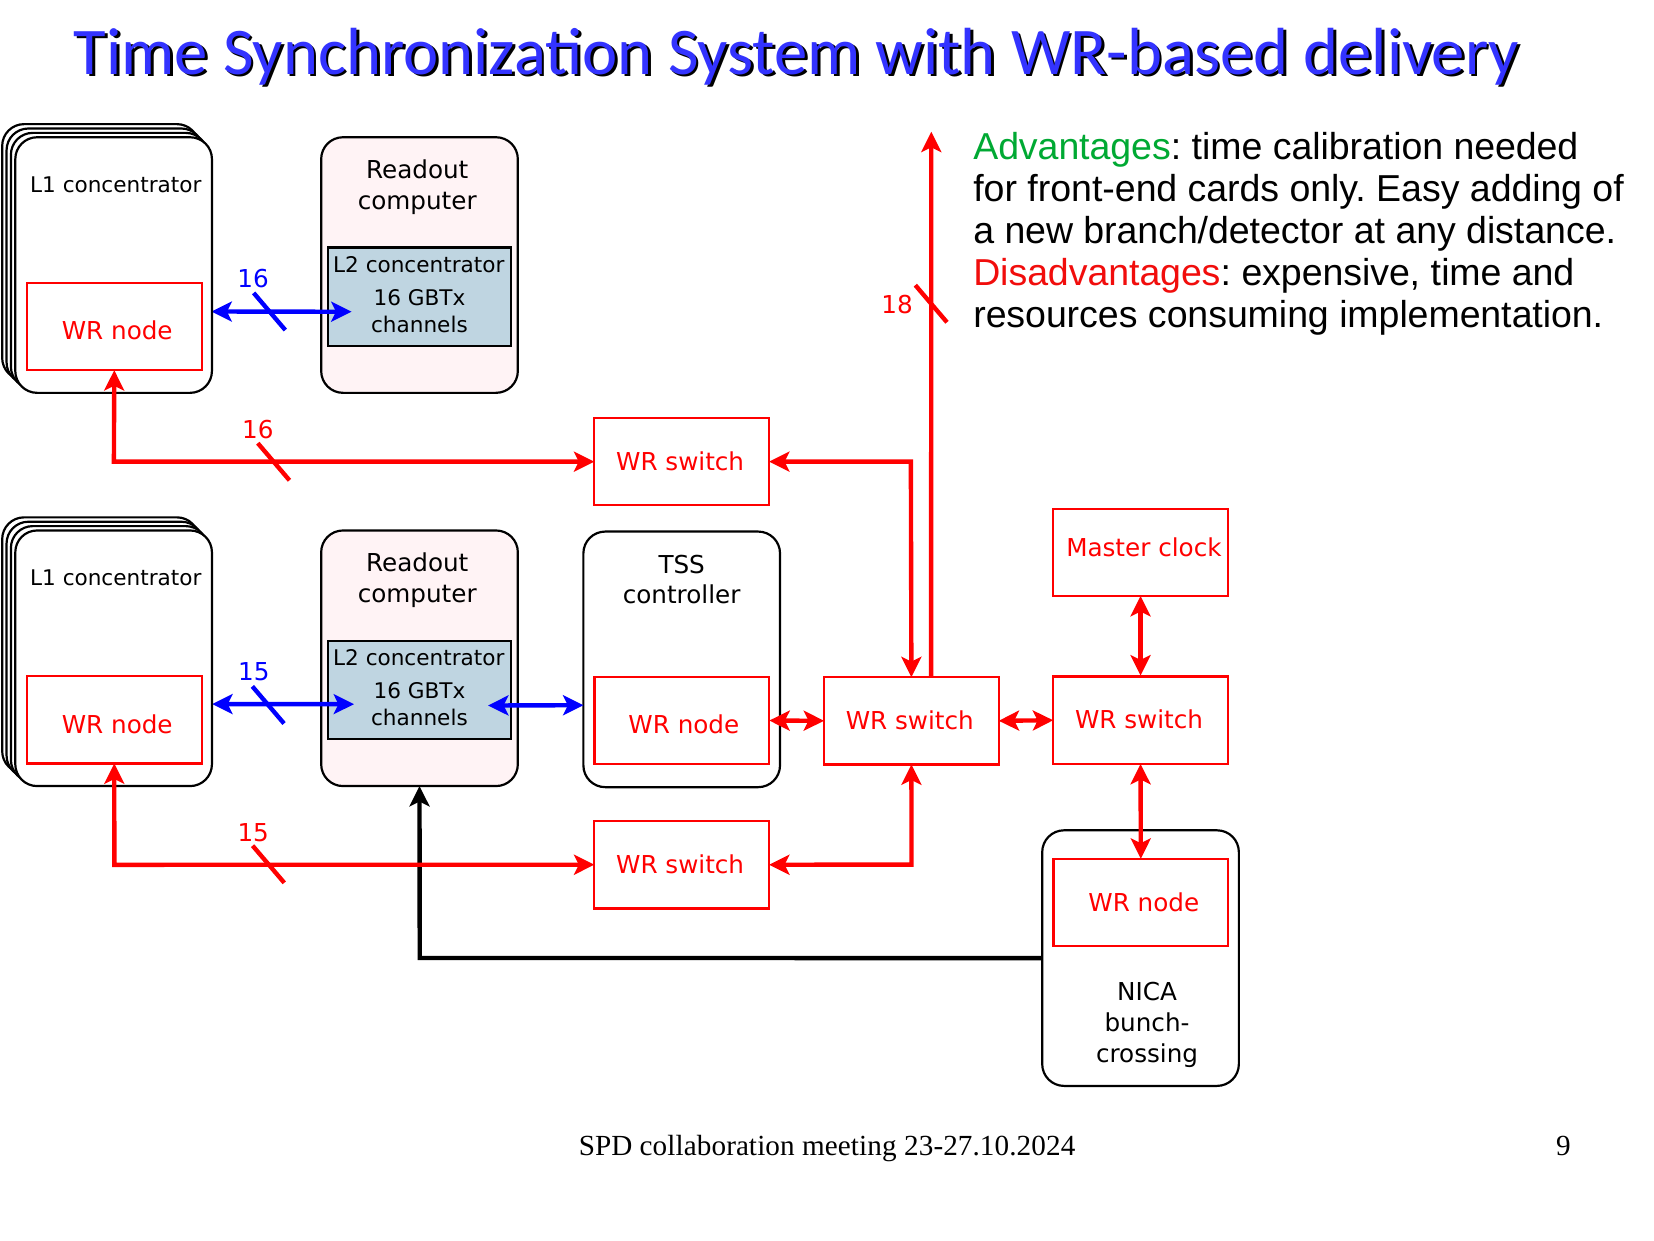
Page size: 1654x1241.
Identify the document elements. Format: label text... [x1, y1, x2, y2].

text_box Advantages: time calibration needed for front-end cards only. Easy adding of a new branch/detector at any distance. Disadvantages: expensive, time and resources consuming implementation. [958, 118, 1650, 343]
picture [0, 114, 1241, 1094]
text_box Time Synchronization System with WR-based delivery [59, 0, 1565, 96]
